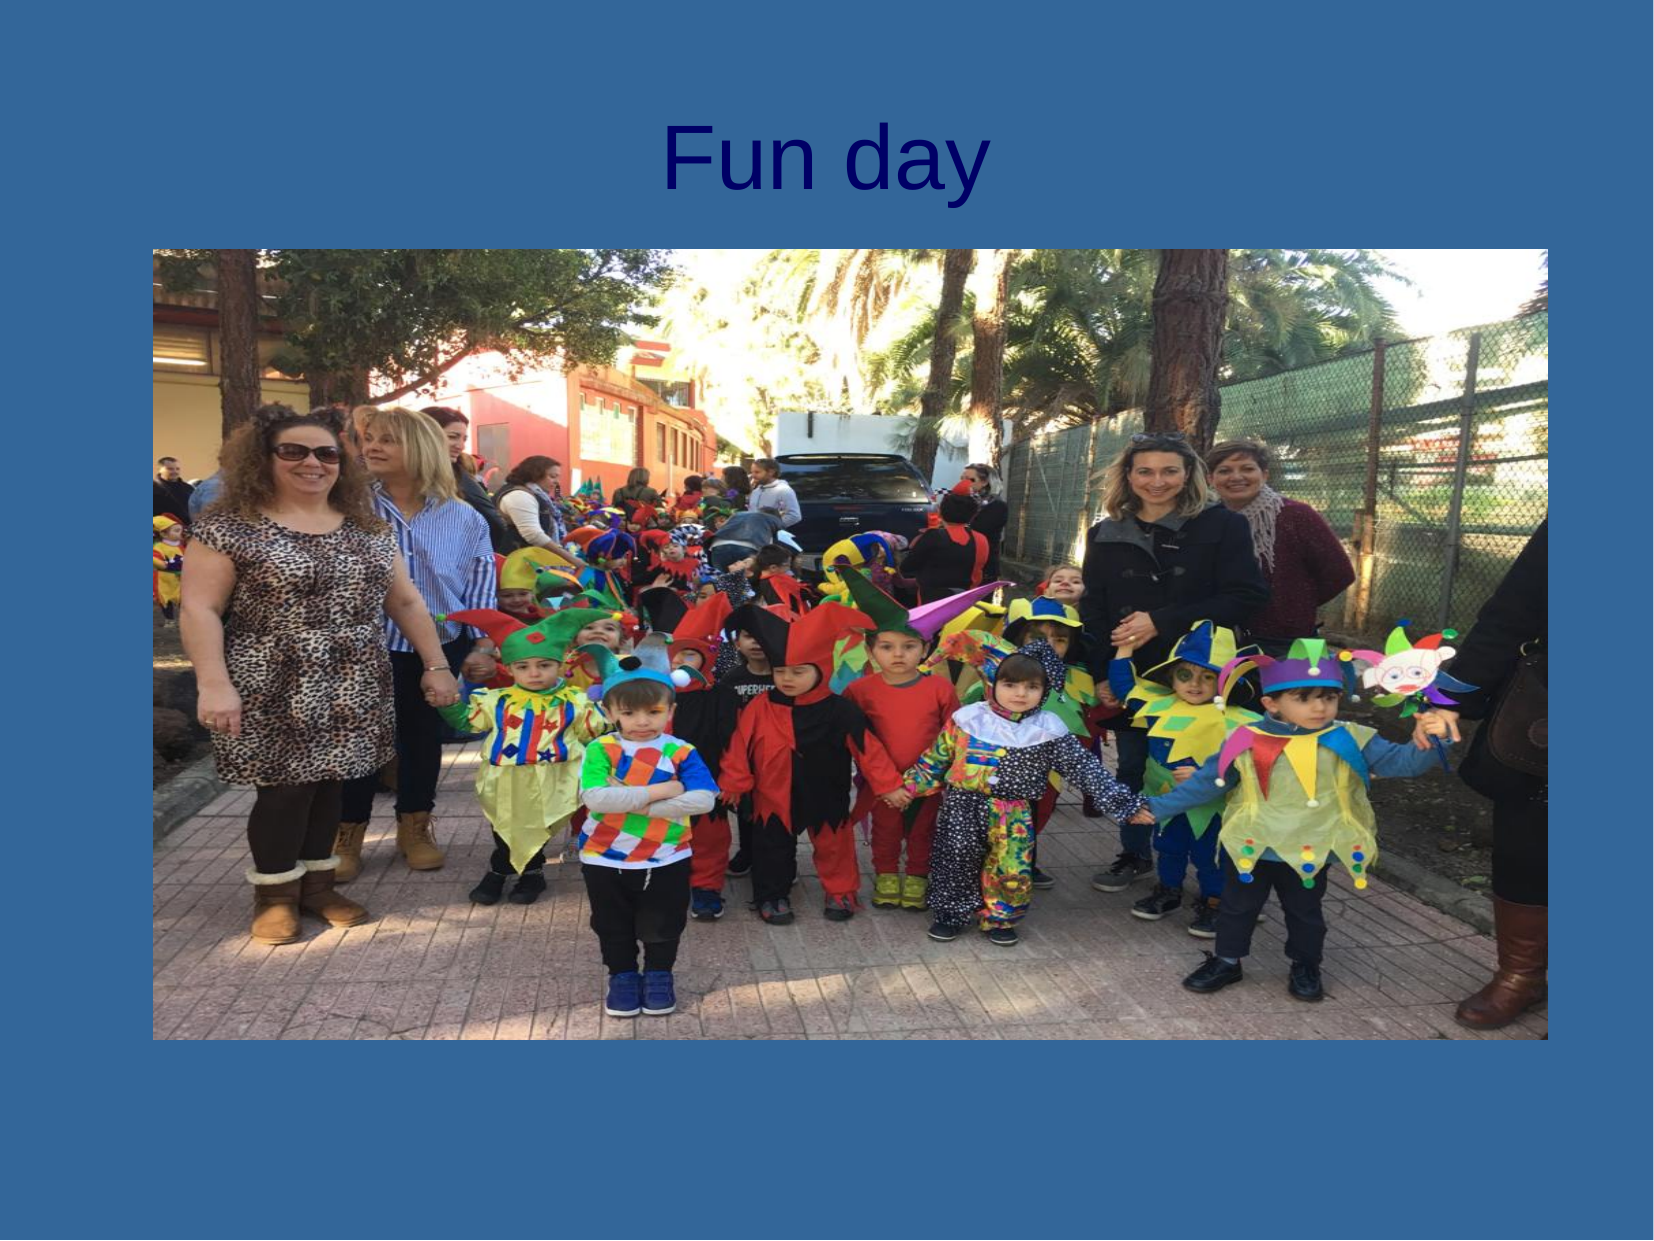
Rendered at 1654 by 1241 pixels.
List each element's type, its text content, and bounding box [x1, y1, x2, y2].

picture [153, 249, 1548, 1040]
title Fun day [82, 49, 1571, 257]
